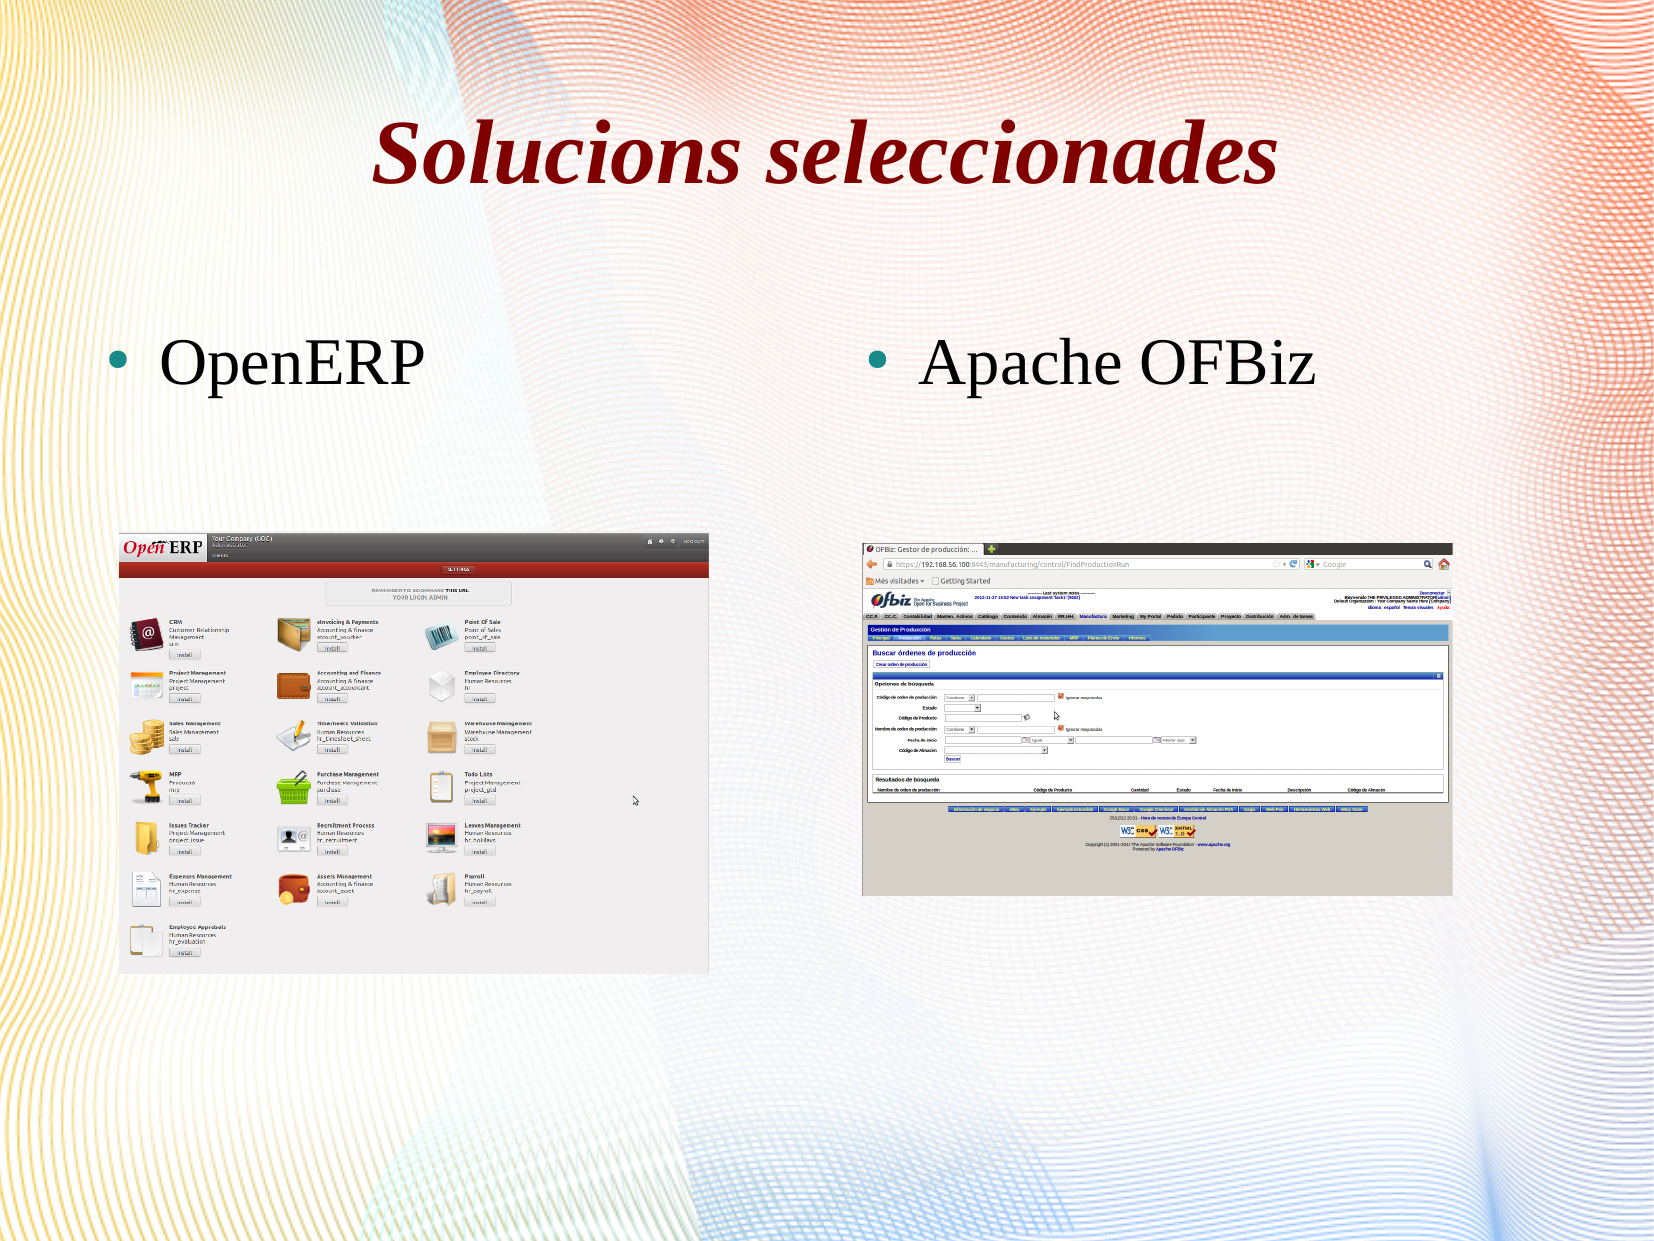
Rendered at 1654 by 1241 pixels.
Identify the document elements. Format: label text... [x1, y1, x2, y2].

list OpenERP [88, 324, 812, 424]
title Solucions seleccionades [82, 49, 1571, 257]
list Apache OFBiz [847, 324, 1572, 473]
picture [0, 0, 1654, 1241]
